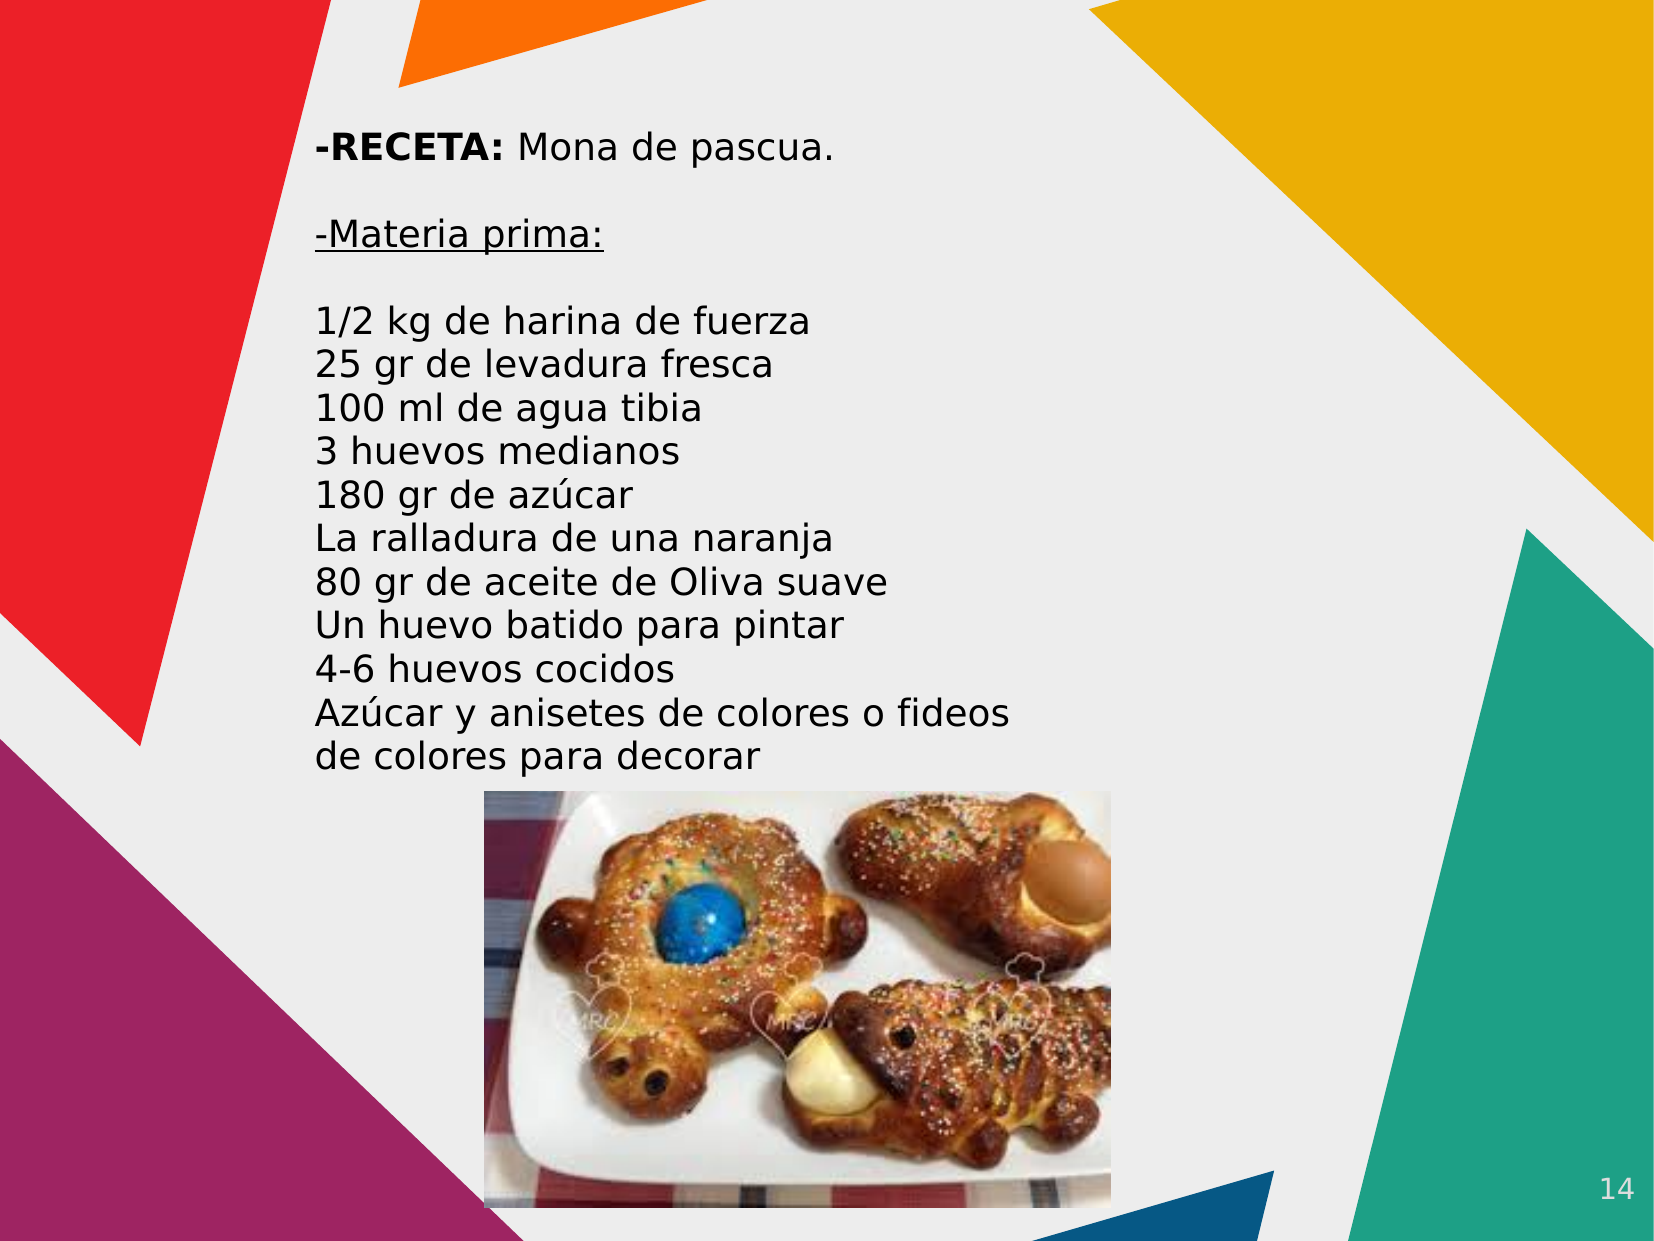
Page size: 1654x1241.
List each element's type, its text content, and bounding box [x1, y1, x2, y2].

picture [484, 791, 1111, 1208]
text_box -RECETA: Mona de pascua. -Materia prima: 1/2 kg de harina de fuerza 25 gr de levadura fresca 100 ml de agua tibia 3 huevos medianos 180 gr de azúcar La ralladura de una naranja 80 gr de aceite de Oliva suave Un huevo batido para pintar 4-6 huevos cocidos Azúcar y anisetes de colores o fideos de colores para decorar [299, 118, 1063, 786]
